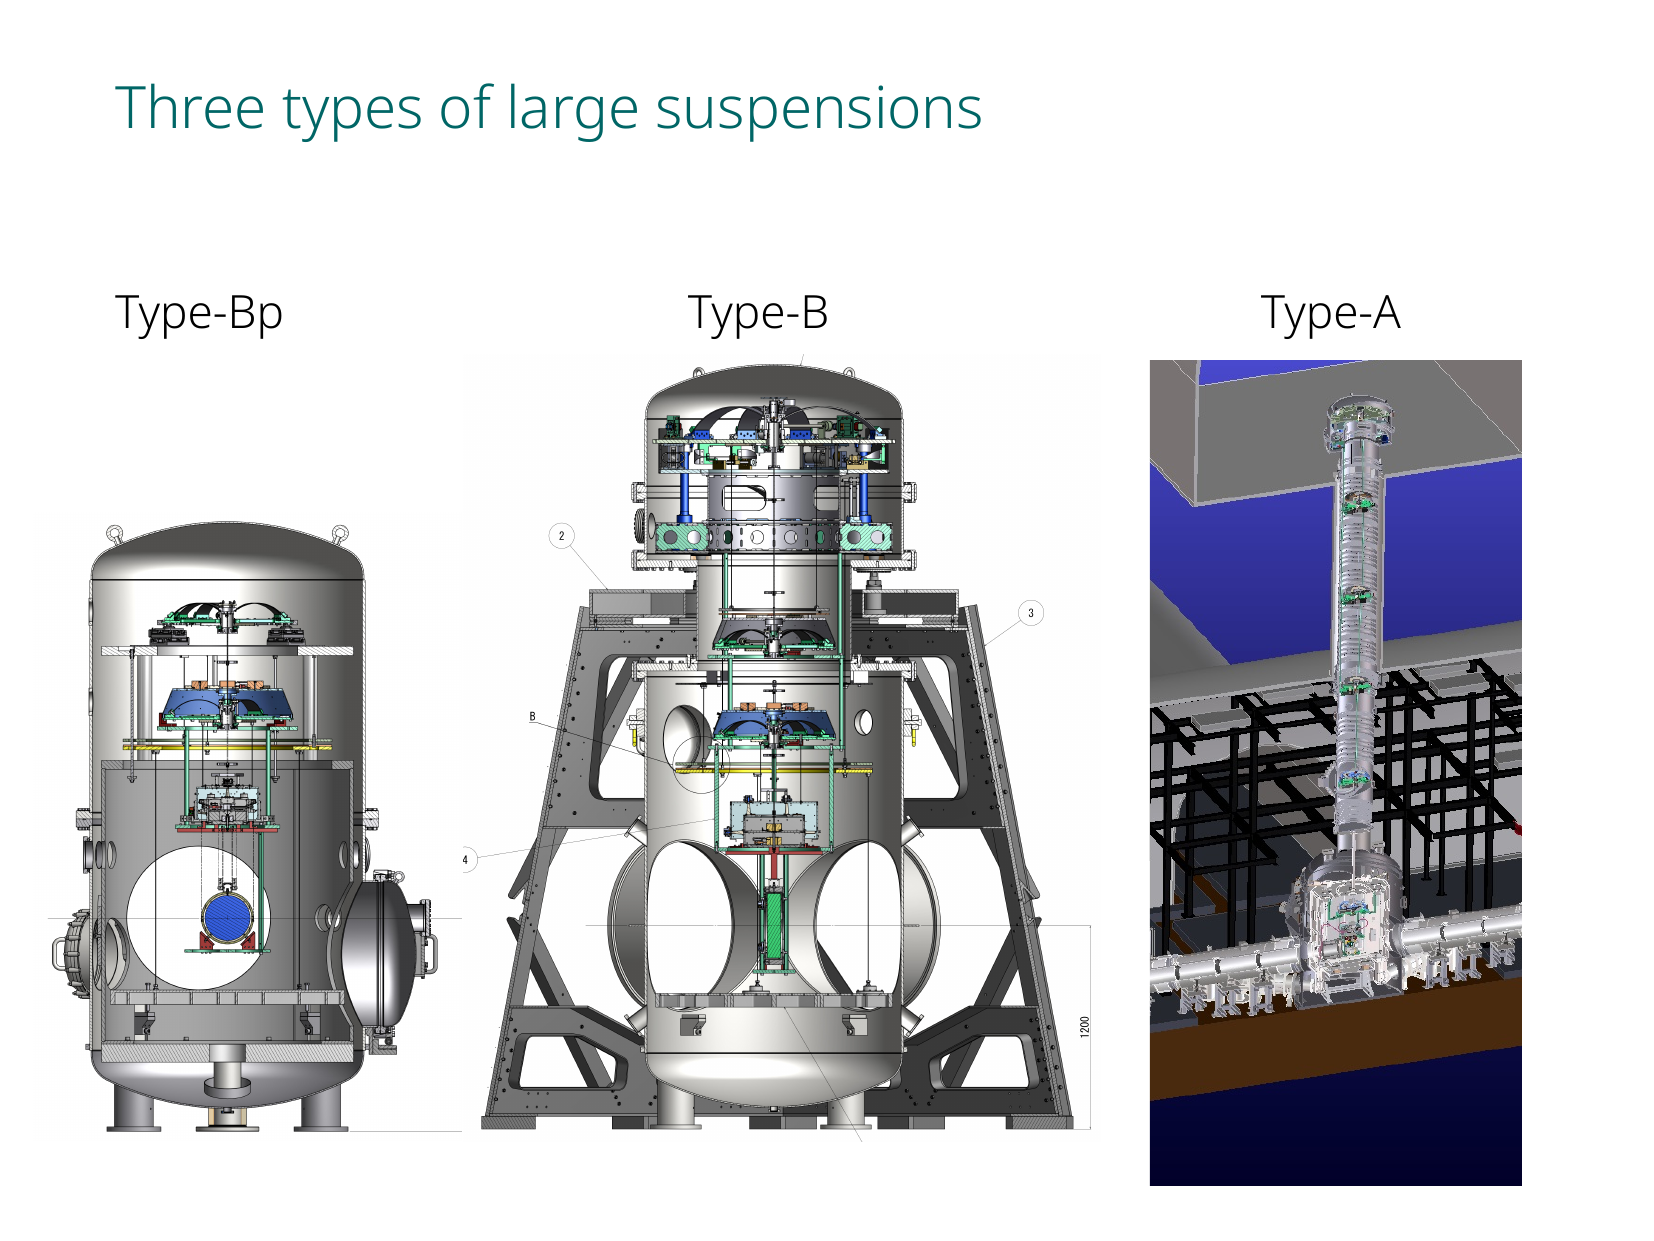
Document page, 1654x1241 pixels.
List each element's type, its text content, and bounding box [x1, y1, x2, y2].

text_box Type-A [1246, 271, 1433, 343]
text_box Type-Bp [100, 271, 316, 343]
text_box Type-B [673, 271, 859, 343]
picture [463, 354, 1101, 1142]
text_box Three types of large suspensions [100, 59, 1200, 146]
picture [33, 512, 462, 1141]
picture [1149, 360, 1522, 1186]
